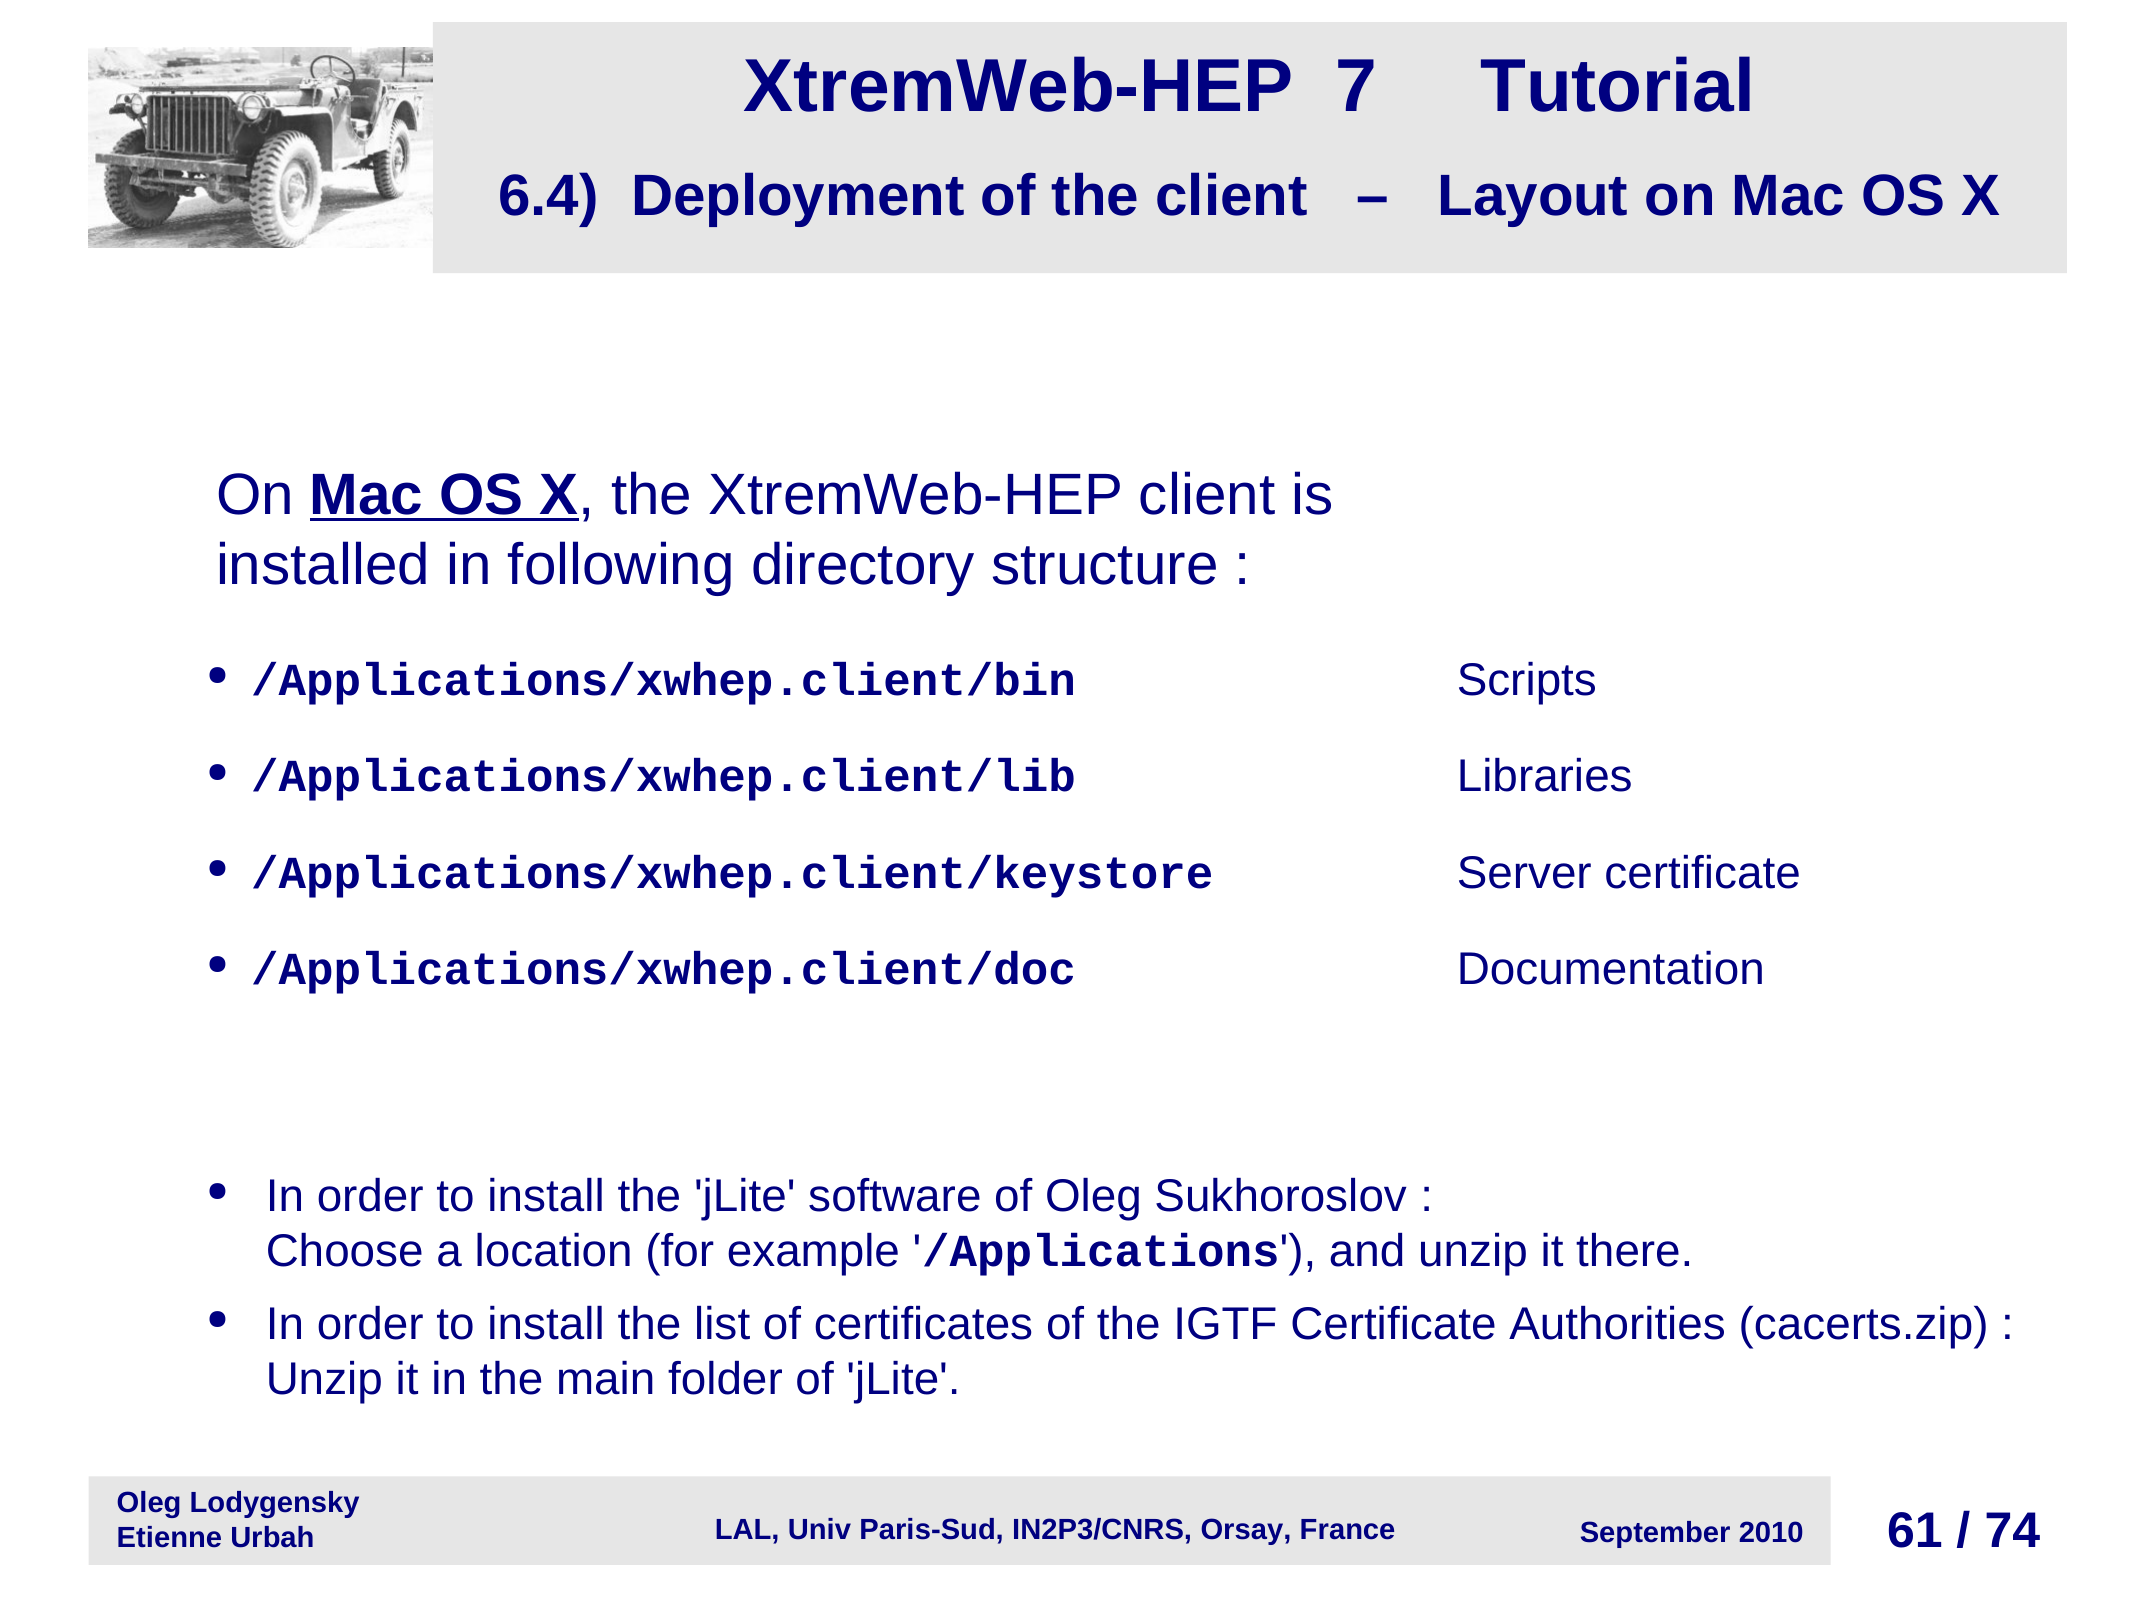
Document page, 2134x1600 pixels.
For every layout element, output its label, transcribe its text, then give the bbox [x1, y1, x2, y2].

title 6.4) Deployment of the client – Layout on Mac OS X [442, 118, 2067, 266]
text_box /Applications/xwhep.client/bin /Applications/xwhep.client/lib /Applications/xwhep.client/keystore /Applications/xwhep.client/doc [206, 649, 1433, 1067]
picture [88, 47, 433, 248]
text_box Scripts Libraries Server certificate Documentation [1456, 649, 2033, 1067]
text_box In order to install the 'jLite' software of Oleg Sukhoroslov : Choose a location (for example '/Applications'), and unzip it there. In order to install the list of certificates of the IGTF Certificate Authorities (cacerts.zip) : Unzip it in the main folder of 'jLite'. [191, 1150, 2038, 1419]
text_box On Mac OS X, the XtremWeb-HEP client is installed in following directory structure : [206, 456, 1433, 550]
